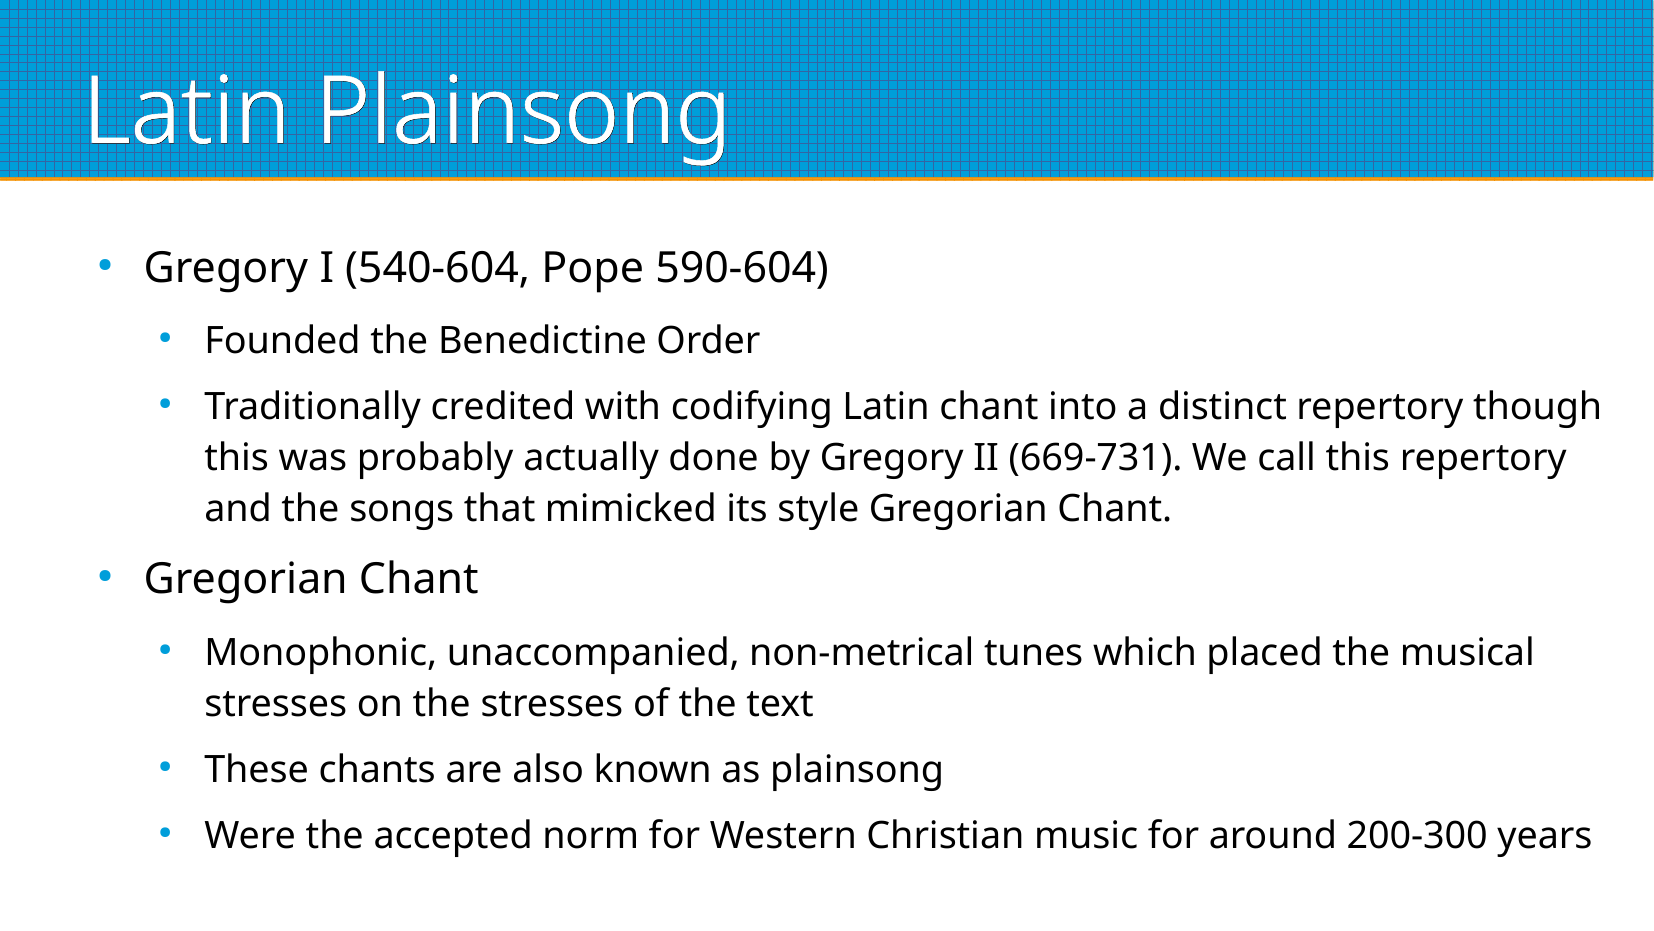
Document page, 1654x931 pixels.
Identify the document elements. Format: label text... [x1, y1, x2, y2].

list Gregory I (540-604, Pope 590-604) Founded the Benedictine Order Traditionally credited with codifying Latin chant into a distinct repertory though this was probably actually done by Gregory II (669-731). We call this repertory and the songs that mimicked its style Gregorian Chant. Gregorian Chant Monophonic, unaccompanied, non-metrical tunes which placed the musical stresses on the stresses of the text These chants are also known as plainsong Were the accepted norm for Western Christian music for around 200-300 years [82, 236, 1613, 863]
title Latin Plainsong [82, 14, 1571, 171]
